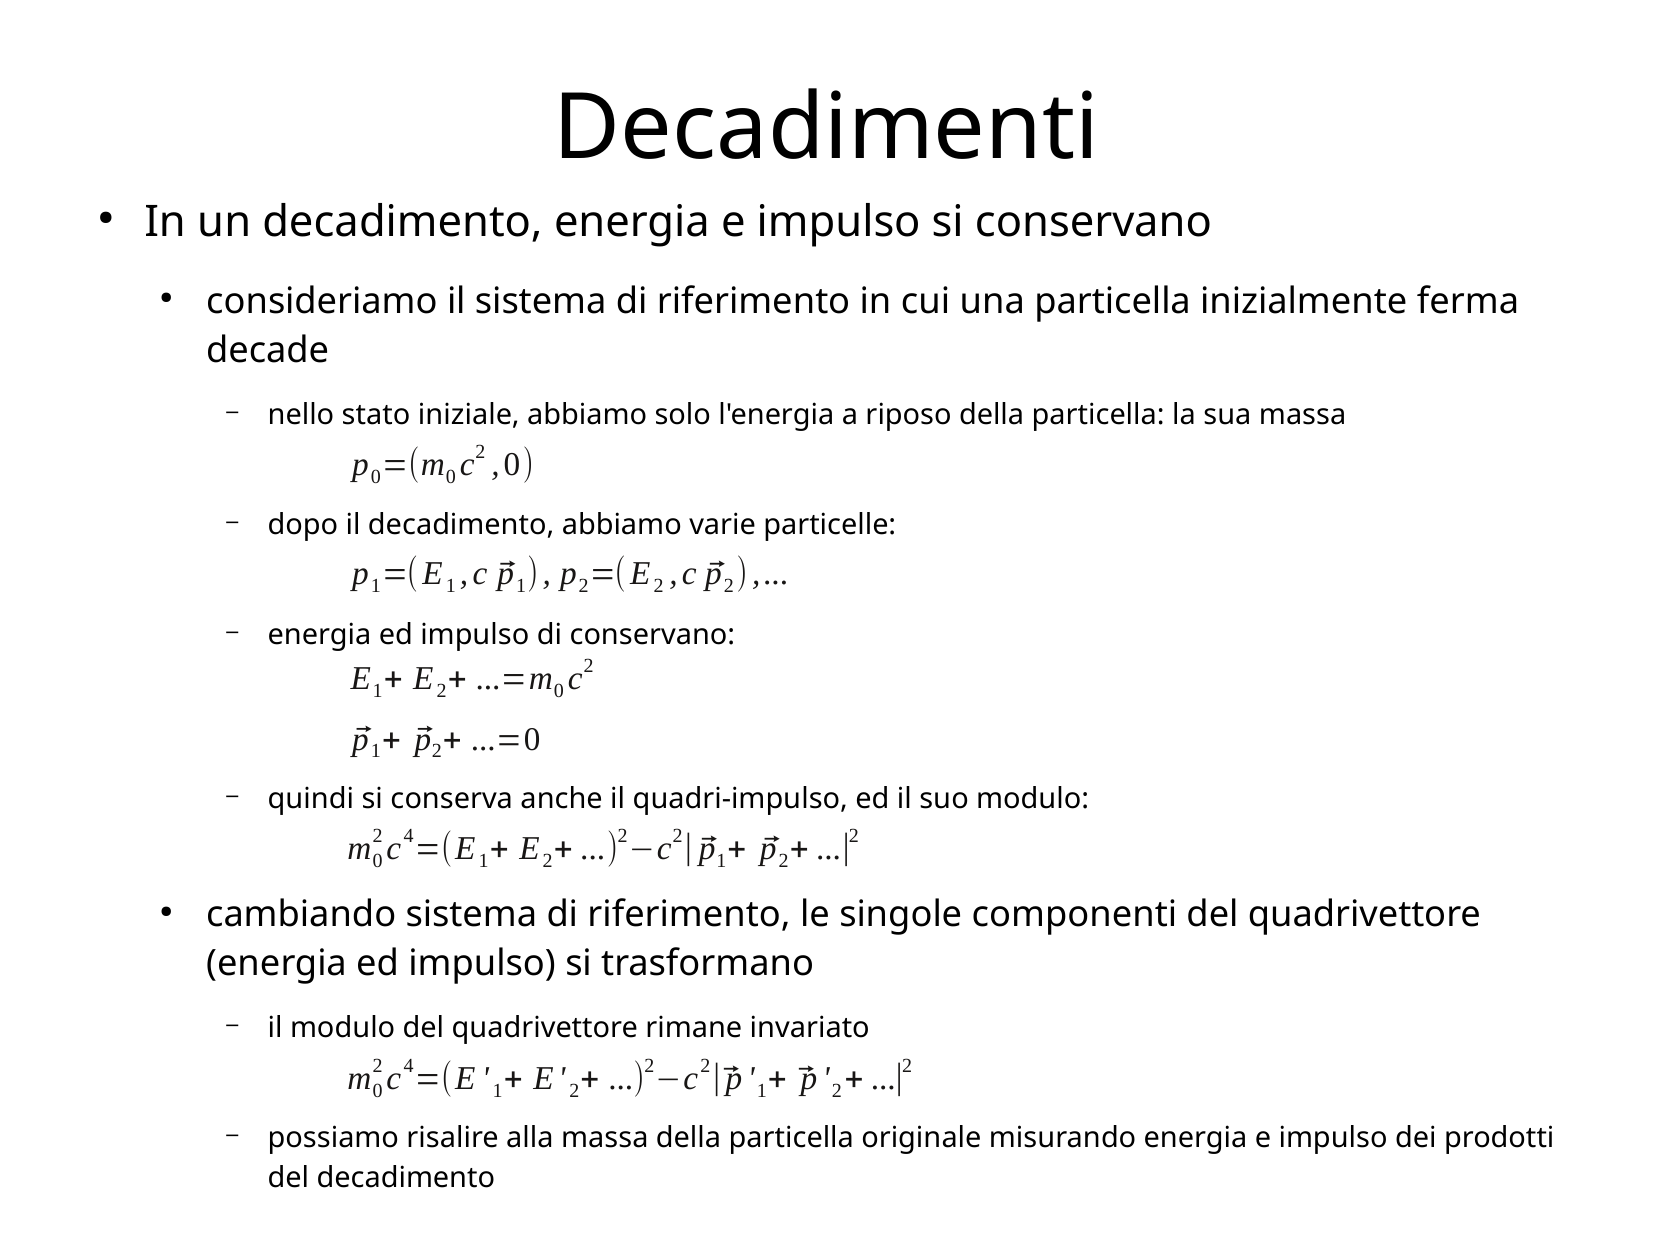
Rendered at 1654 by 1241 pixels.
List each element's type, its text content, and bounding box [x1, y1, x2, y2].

chart [341, 1055, 919, 1103]
chart [341, 825, 865, 872]
chart [341, 720, 547, 763]
chart [341, 655, 600, 702]
list In un decadimento, energia e impulso si conservano consideriamo il sistema di riferimento in cui una particella inizialmente ferma decade nello stato iniziale, abbiamo solo l'energia a riposo della particella: la sua massa dopo il decadimento, abbiamo varie particelle: energia ed impulso di conservano: quindi si conserva anche il quadri-impulso, ed il suo modulo: cambiando sistema di riferimento, le singole componenti del quadrivettore (energia ed impulso) si trasformano il modulo del quadrivettore rimane invariato possiamo risalire alla massa della particella originale misurando energia e impulso dei prodotti del decadimento [82, 189, 1571, 1203]
chart [341, 441, 539, 488]
chart [341, 554, 794, 598]
title Decadimenti [82, 19, 1571, 189]
